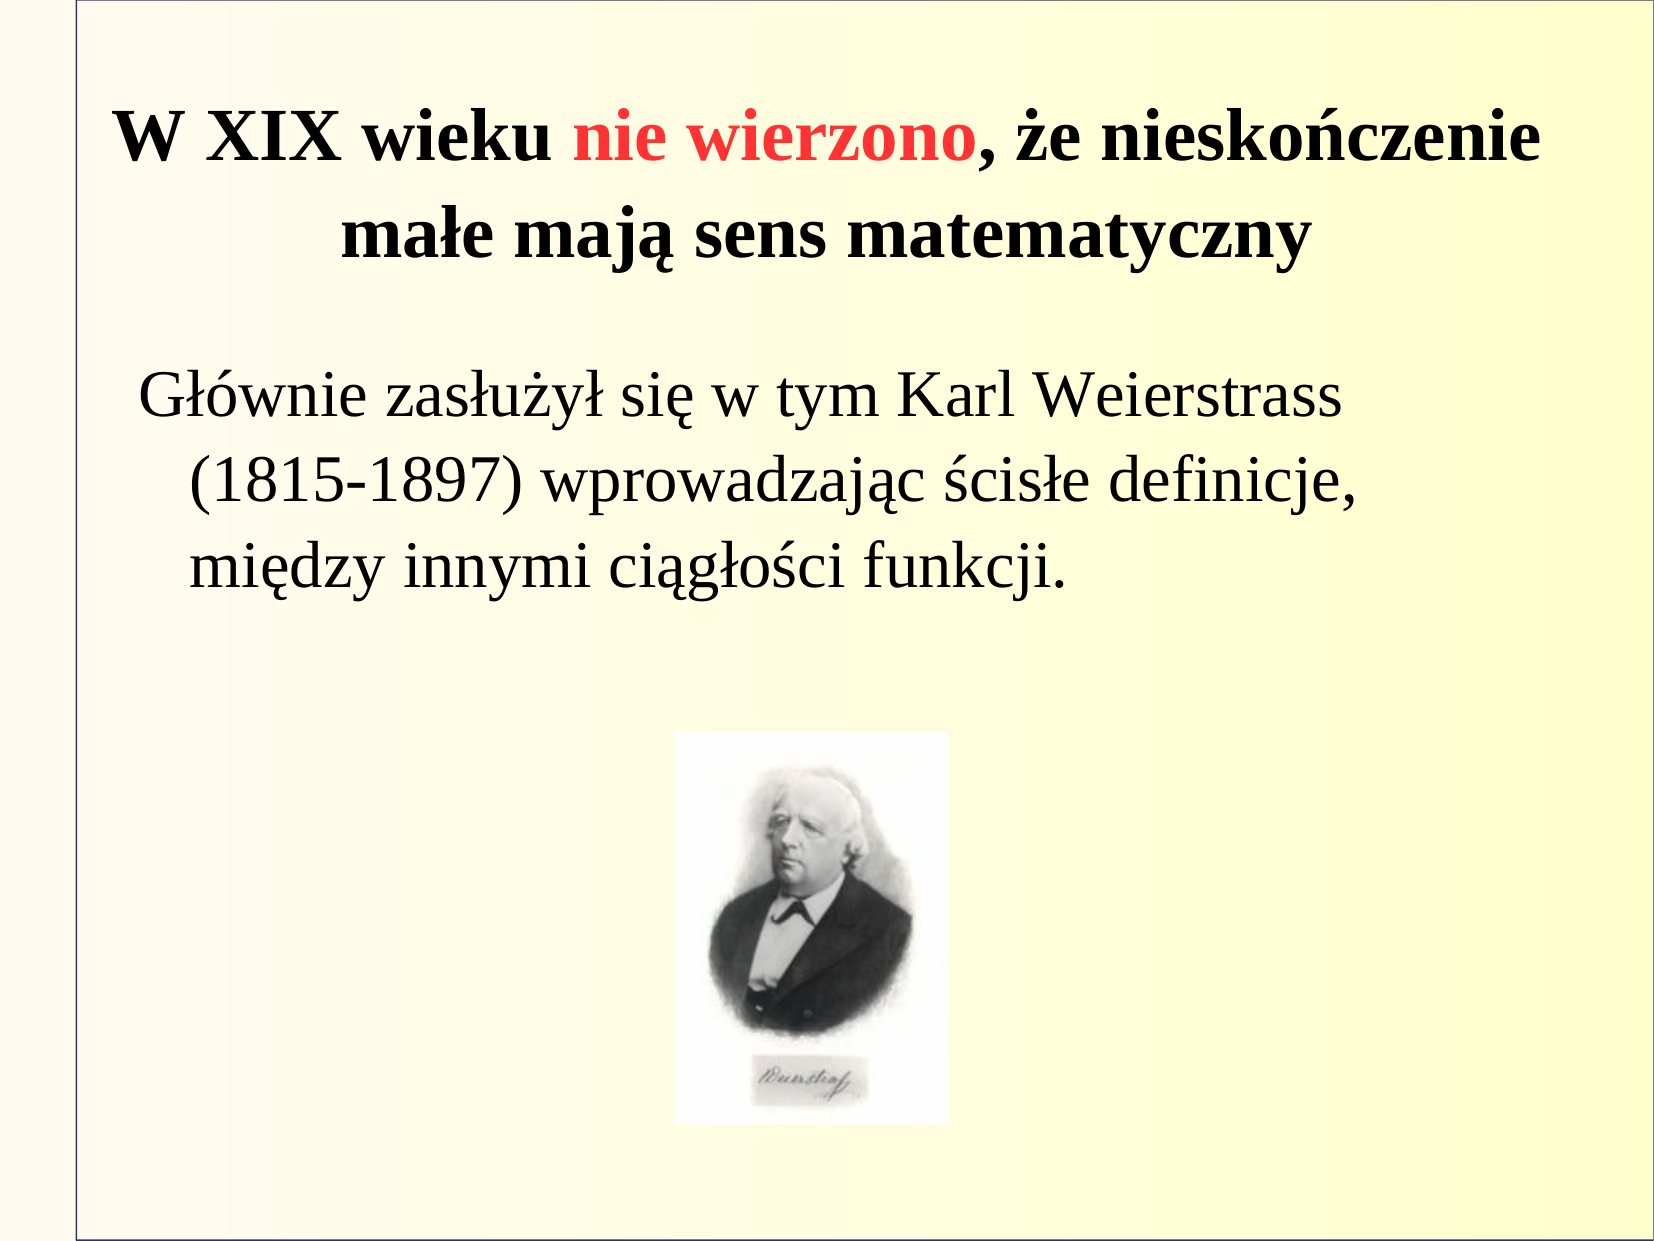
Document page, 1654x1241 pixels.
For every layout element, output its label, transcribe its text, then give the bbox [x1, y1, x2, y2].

picture [0, 0, 75, 1241]
title W XIX wieku nie wierzono, że nieskończenie małe mają sens matematyczny [59, 29, 1595, 325]
picture [675, 732, 949, 1124]
list Głównie zasłużył się w tym Karl Weierstrass (1815-1897) wprowadzając ścisłe definicje, między innymi ciągłości funkcji. [121, 344, 1533, 1121]
